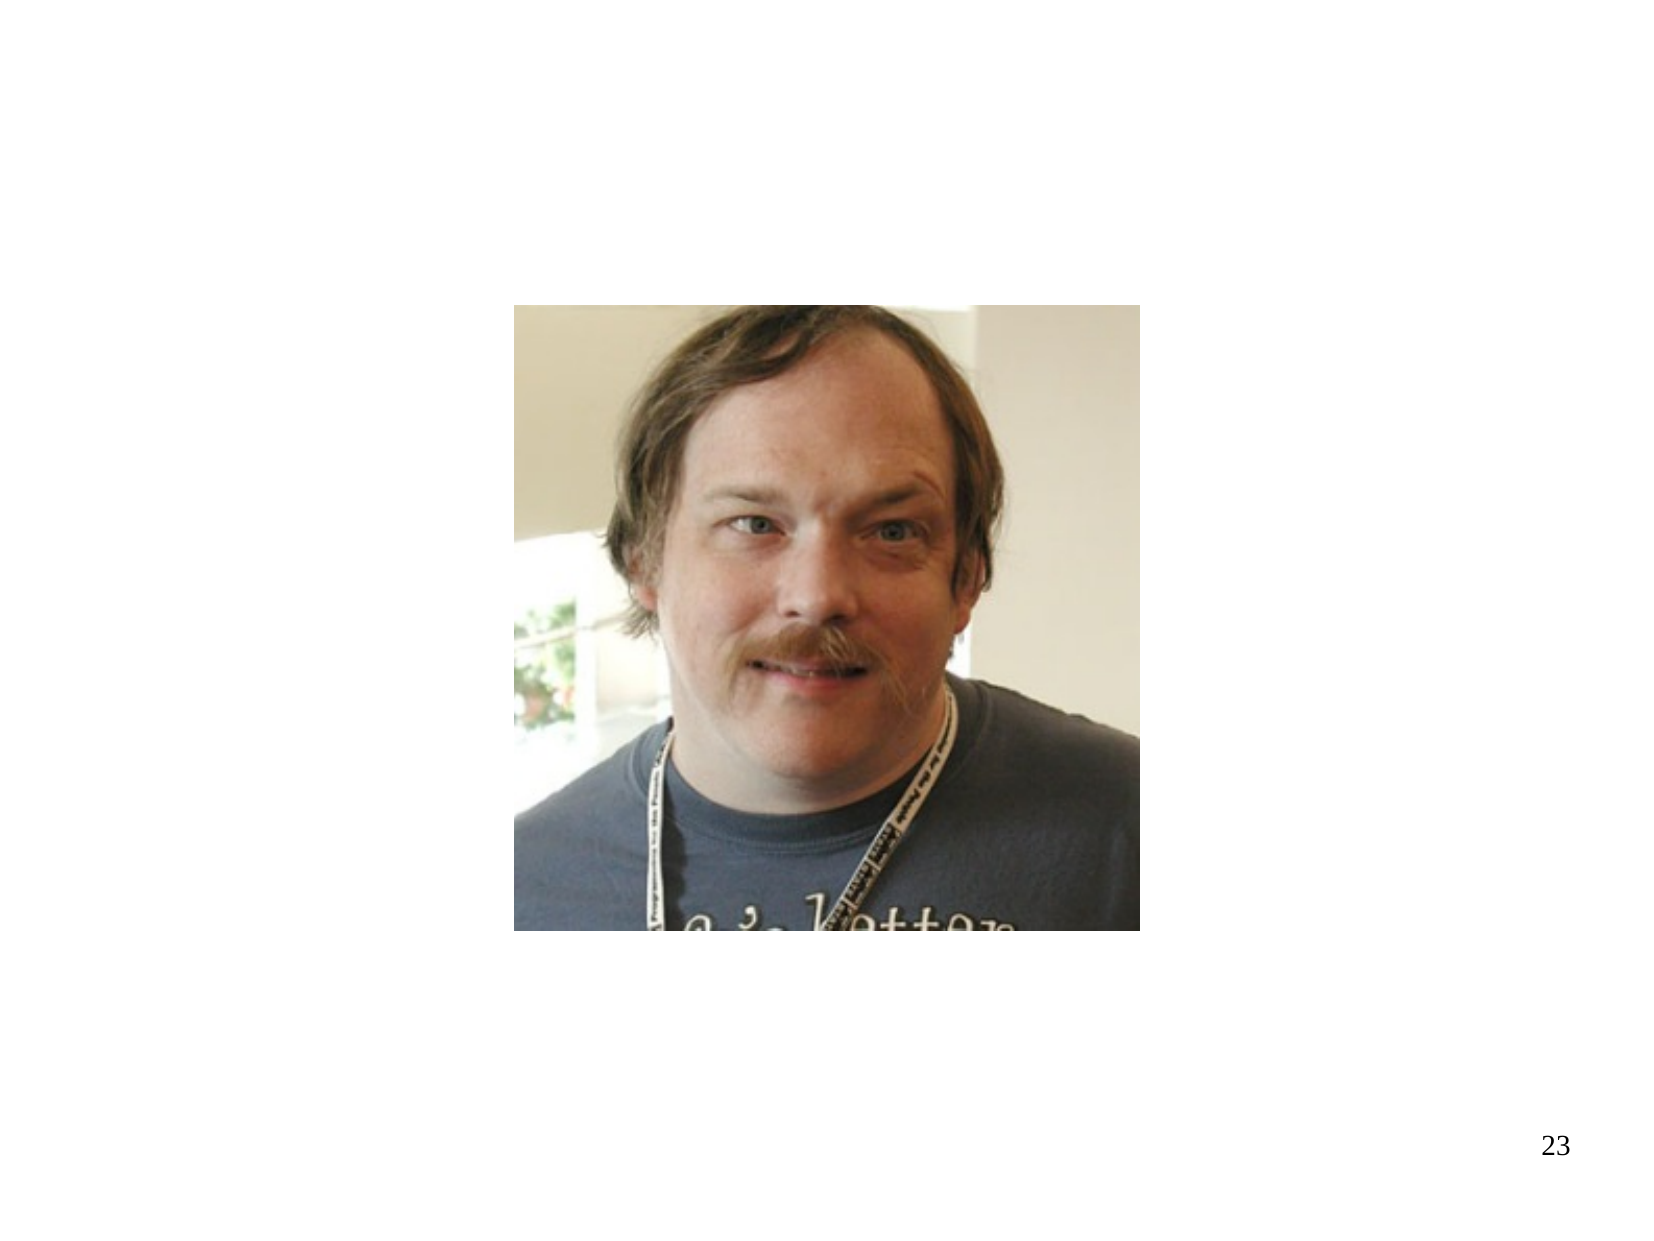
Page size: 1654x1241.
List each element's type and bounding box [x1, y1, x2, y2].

picture [514, 305, 1140, 931]
